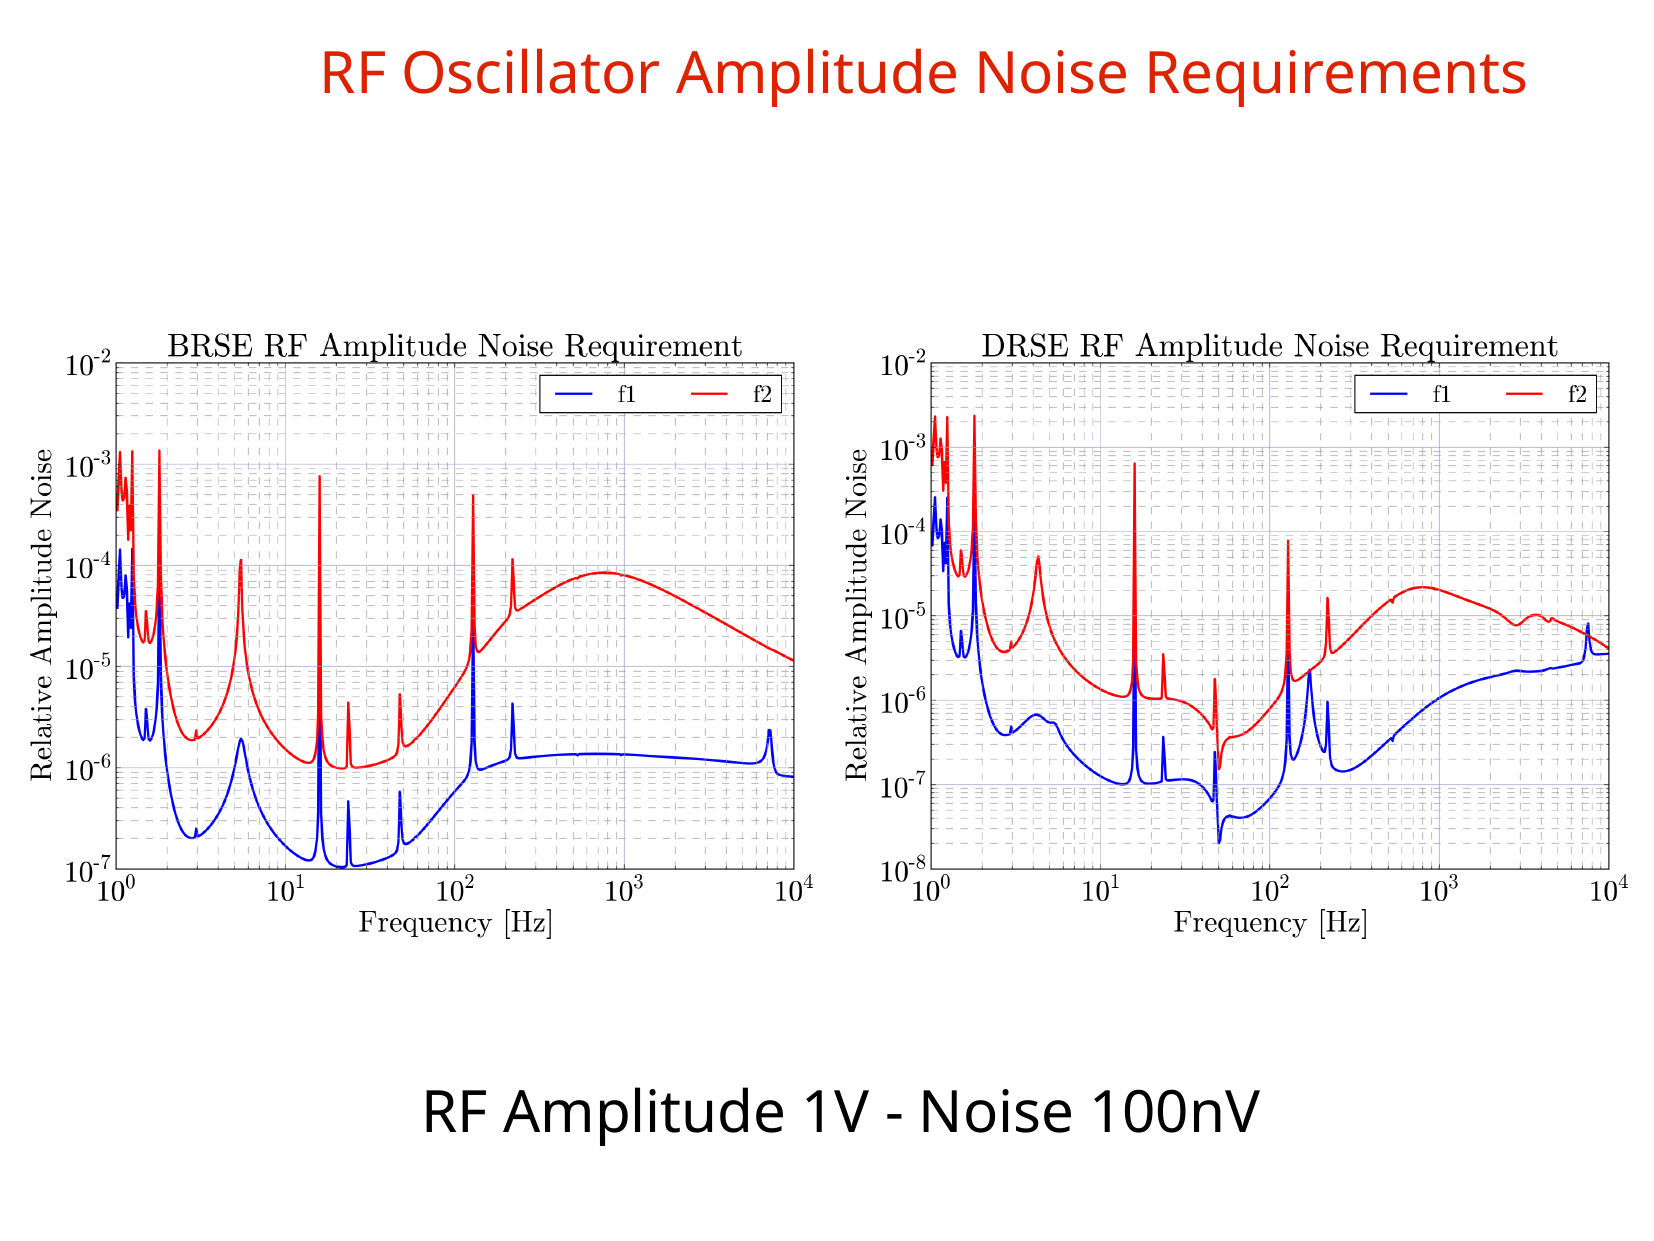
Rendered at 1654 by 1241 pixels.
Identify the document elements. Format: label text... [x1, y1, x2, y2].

text_box RF Amplitude 1V - Noise 100nV [406, 1062, 1248, 1148]
picture [23, 327, 821, 948]
picture [838, 327, 1636, 948]
text_box RF Oscillator Amplitude Noise Requirements [304, 23, 1470, 109]
